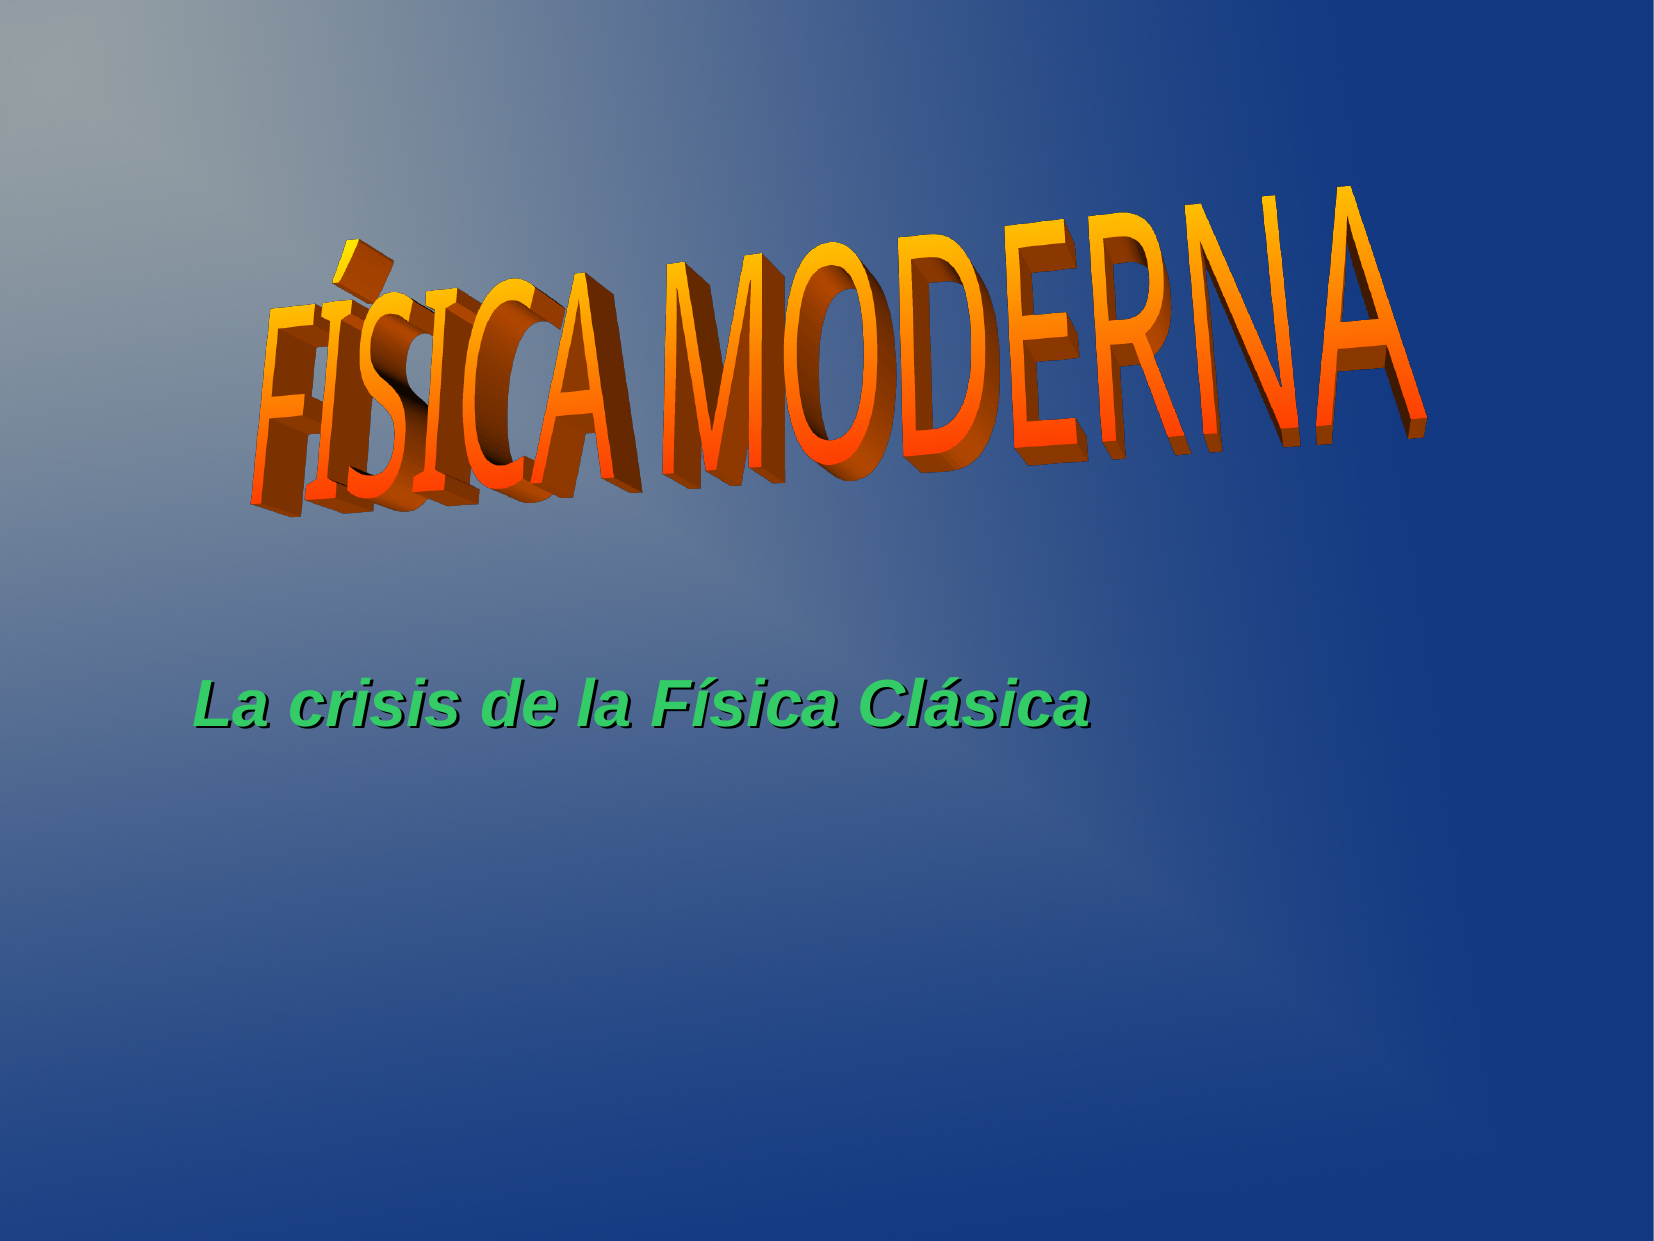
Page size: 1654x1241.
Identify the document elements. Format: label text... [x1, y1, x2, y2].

text_box La crisis de la Física Clásica [177, 651, 1359, 827]
picture [0, 0, 1654, 1241]
